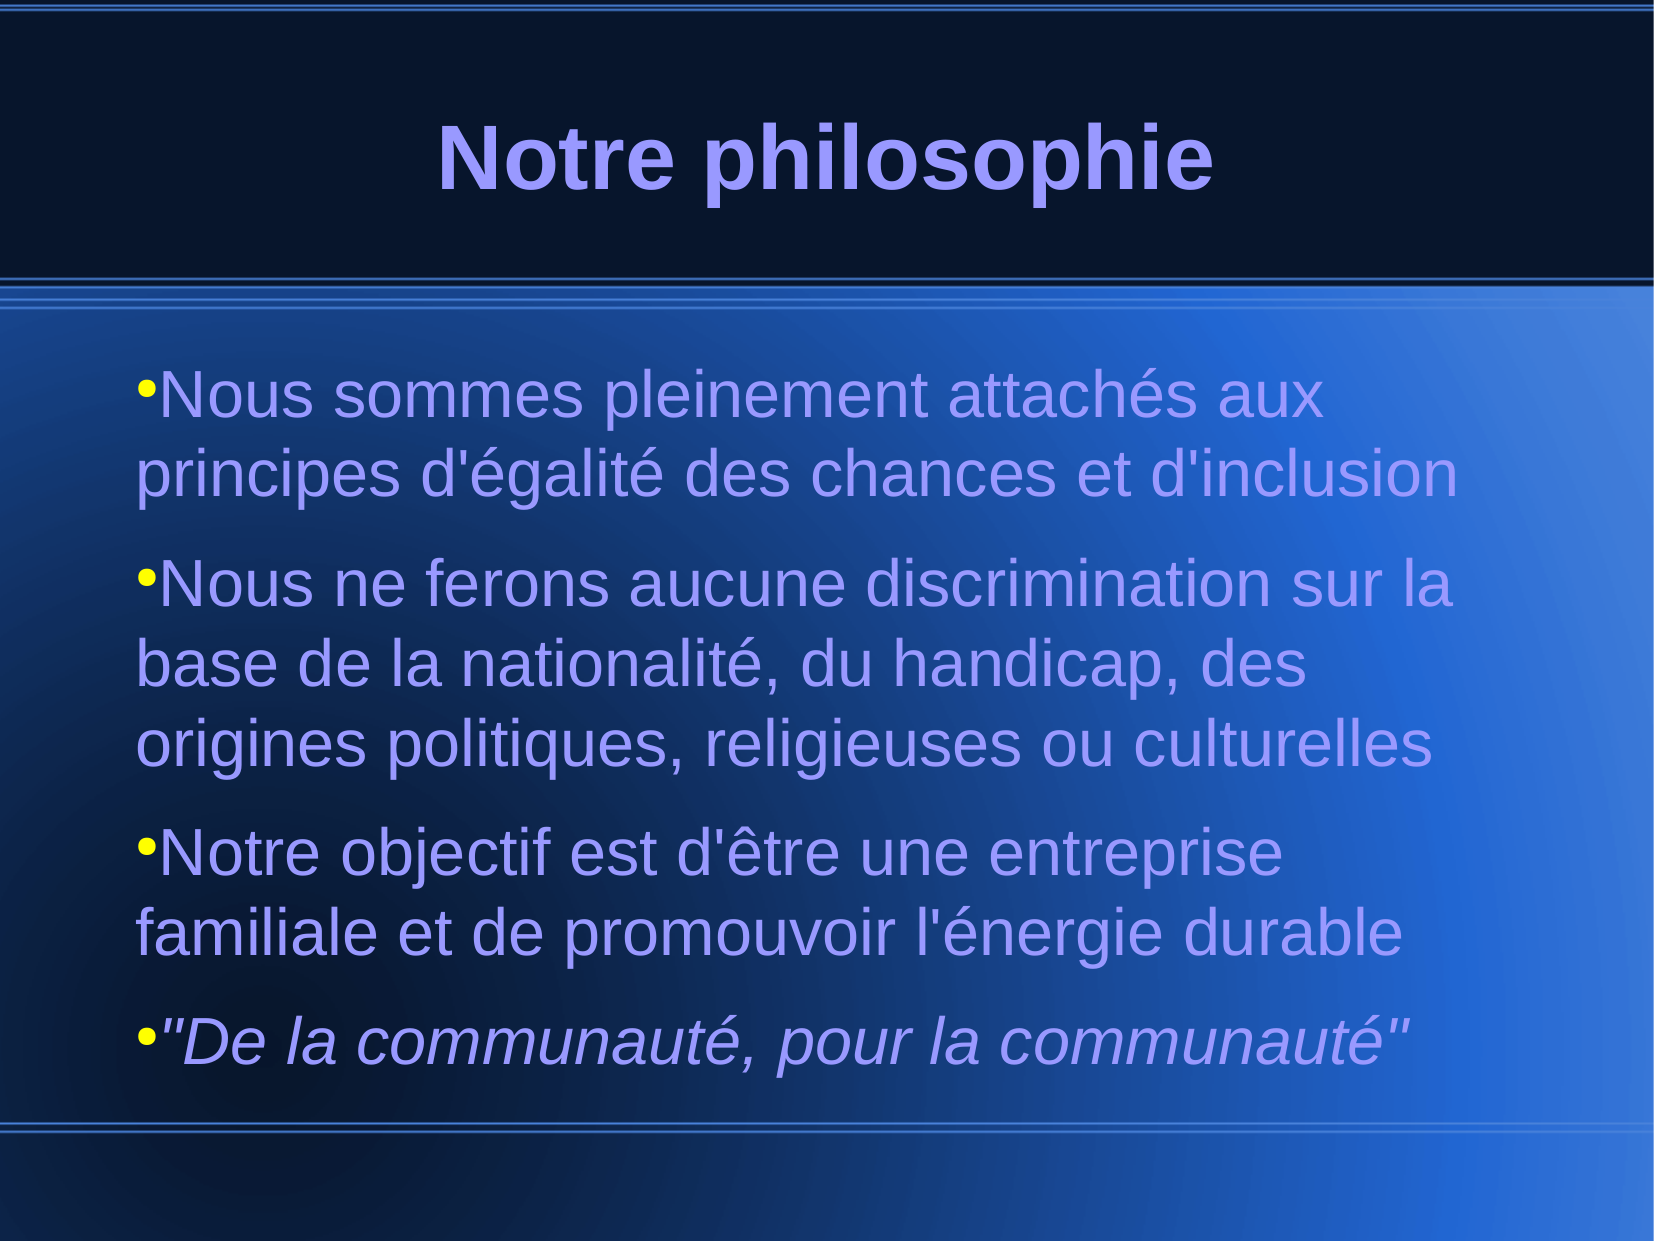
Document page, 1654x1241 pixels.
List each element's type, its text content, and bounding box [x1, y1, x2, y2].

list Nous sommes pleinement attachés aux principes d'égalité des chances et d'inclusion Nous ne ferons aucune discrimination sur la base de la nationalité, du handicap, des origines politiques, religieuses ou culturelles Notre objectif est d'être une entreprise familiale et de promouvoir l'énergie durable "De la communauté, pour la communauté" [135, 350, 1517, 1132]
picture [0, 0, 1654, 1241]
title Notre philosophie [82, 49, 1571, 257]
